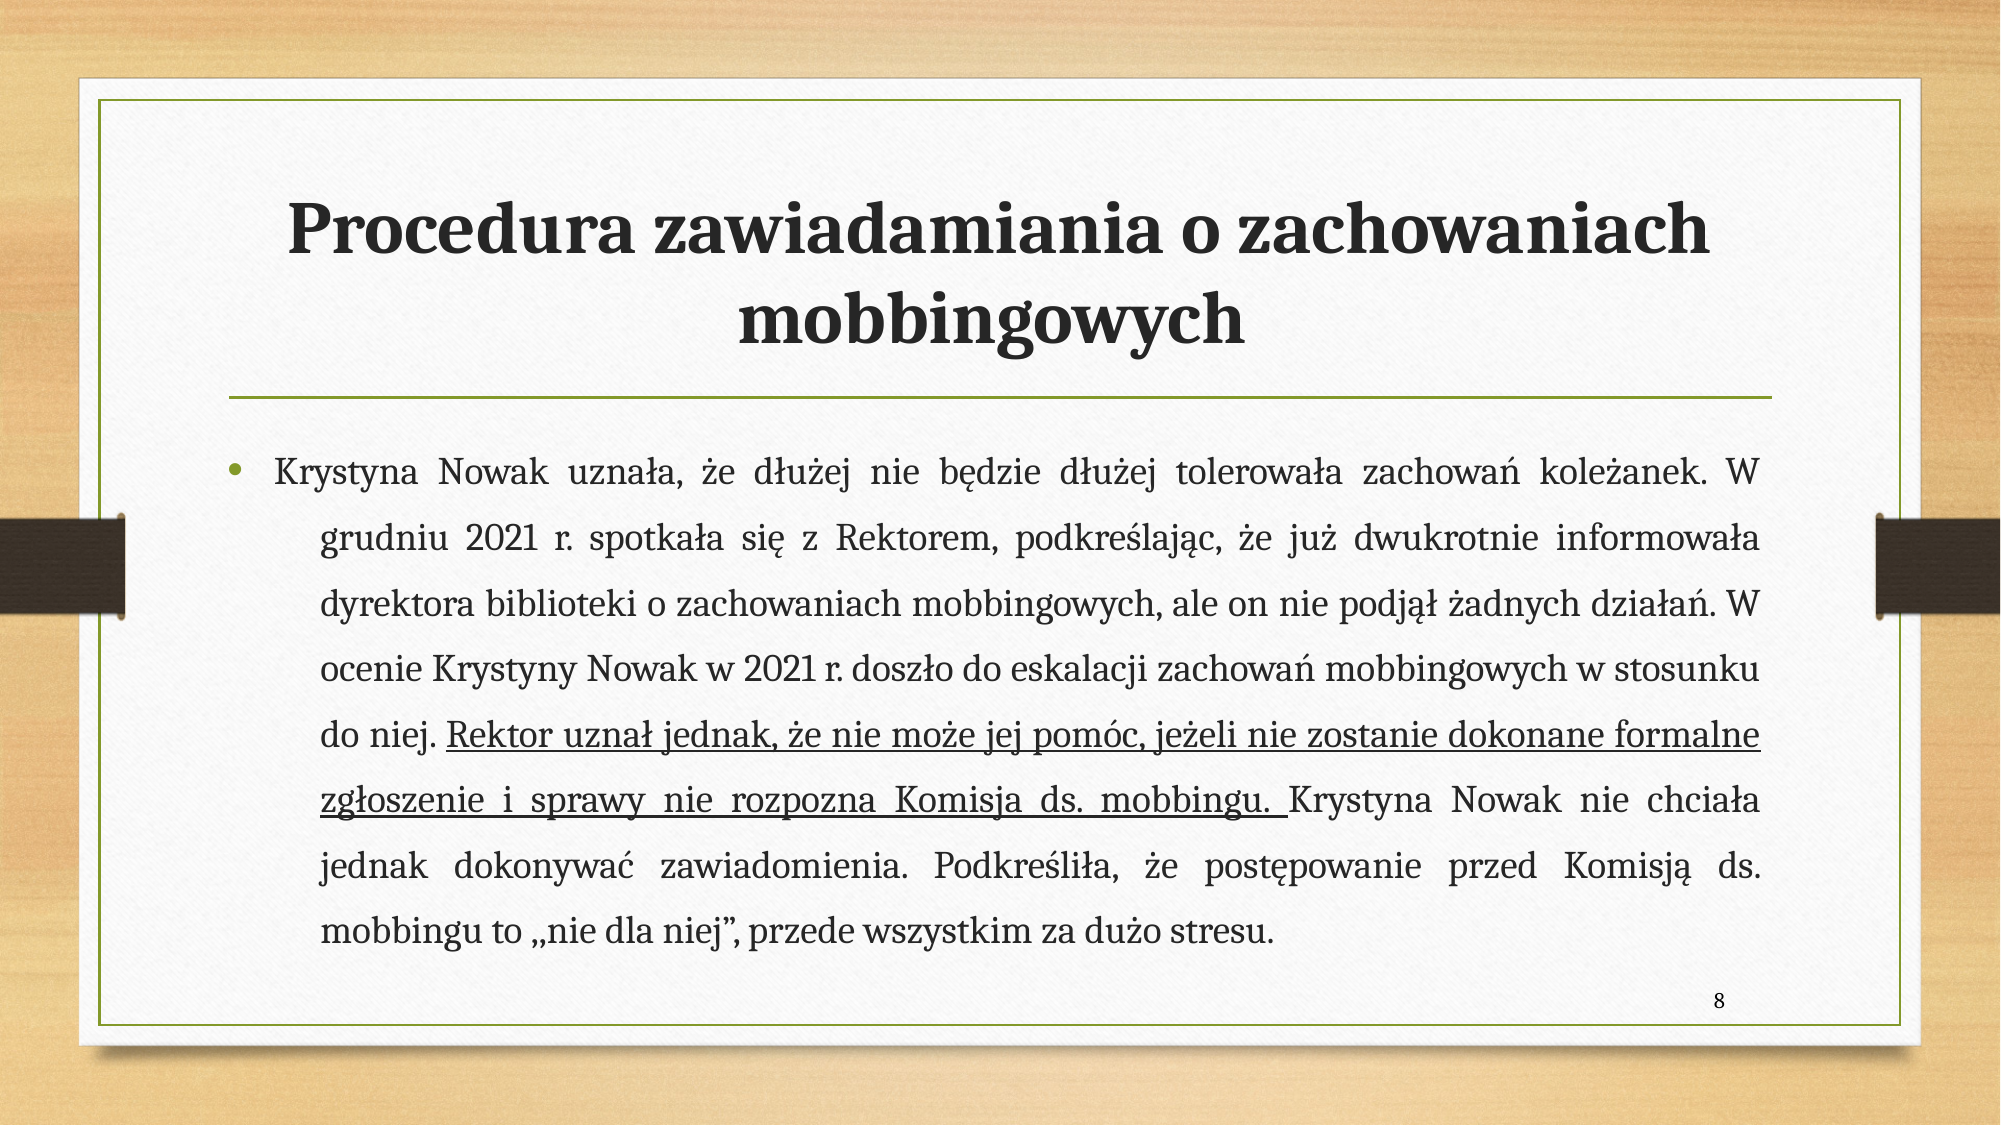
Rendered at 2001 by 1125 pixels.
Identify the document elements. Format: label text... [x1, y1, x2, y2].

list Krystyna Nowak uznała, że dłużej nie będzie dłużej tolerowała zachowań koleżanek. W grudniu 2021 r. spotkała się z Rektorem, podkreślając, że już dwukrotnie informowała dyrektora biblioteki o zachowaniach mobbingowych, ale on nie podjął żadnych działań. W ocenie Krystyny Nowak w 2021 r. doszło do eskalacji zachowań mobbingowych w stosunku do niej. Rektor uznał jednak, że nie może jej pomóc, jeżeli nie zostanie dokonane formalne zgłoszenie i sprawy nie rozpozna Komisja ds. mobbingu. Krystyna Nowak nie chciała jednak dokonywać zawiadomienia. Podkreśliła, że postępowanie przed Komisją ds. mobbingu to ,,nie dla niej”, przede wszystkim za dużo stresu. [212, 419, 1788, 964]
title Procedura zawiadamiania o zachowaniach mobbingowych [212, 161, 1788, 376]
text_box [1698, 979, 1788, 1026]
